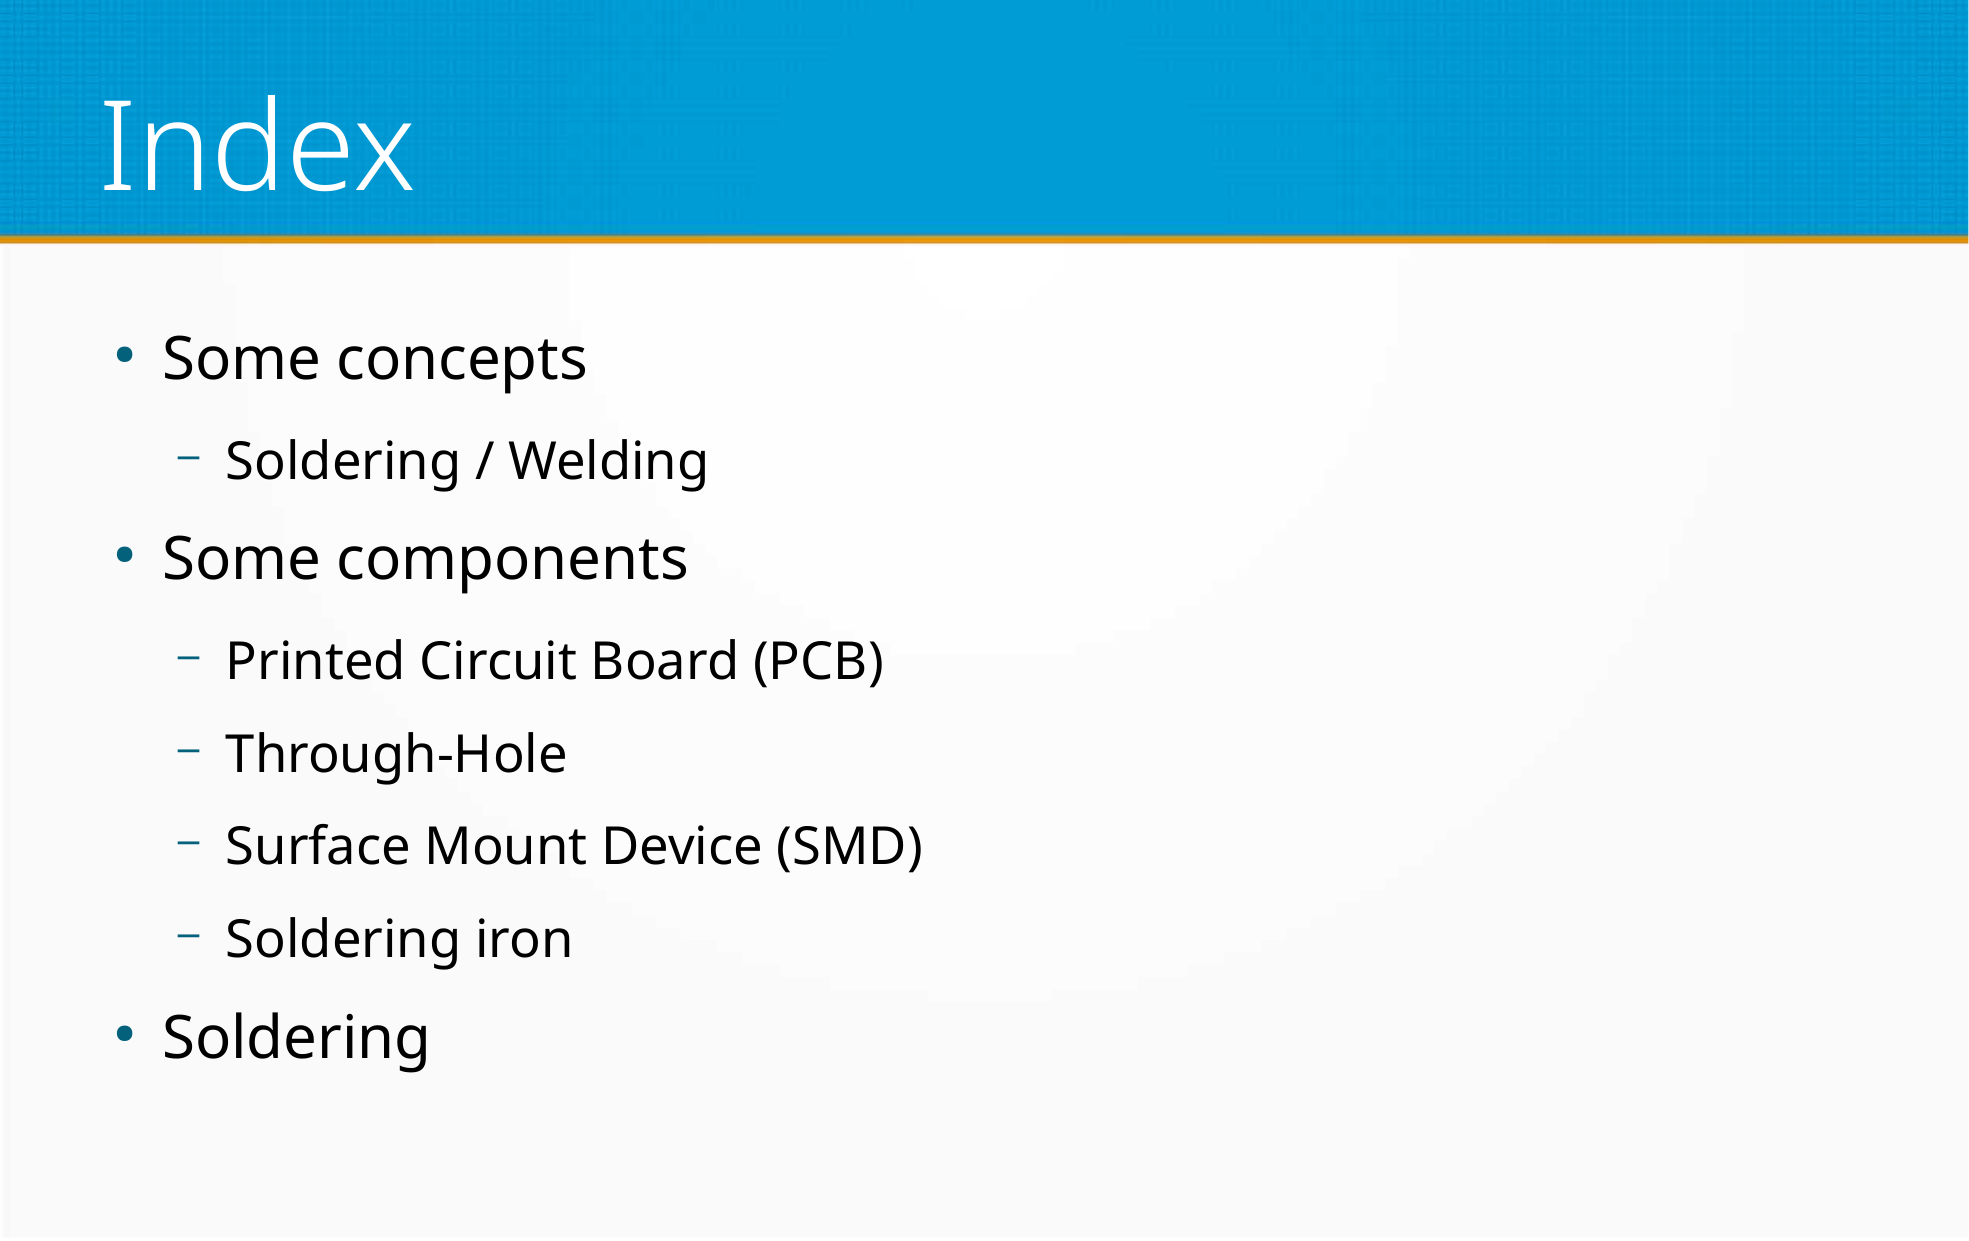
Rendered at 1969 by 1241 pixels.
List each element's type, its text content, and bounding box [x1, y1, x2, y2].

picture [0, 233, 1969, 1241]
title Index [98, 19, 1870, 227]
list Some concepts Soldering / Welding Some components Printed Circuit Board (PCB) Through-Hole Surface Mount Device (SMD) Soldering iron Soldering [98, 315, 1861, 1081]
